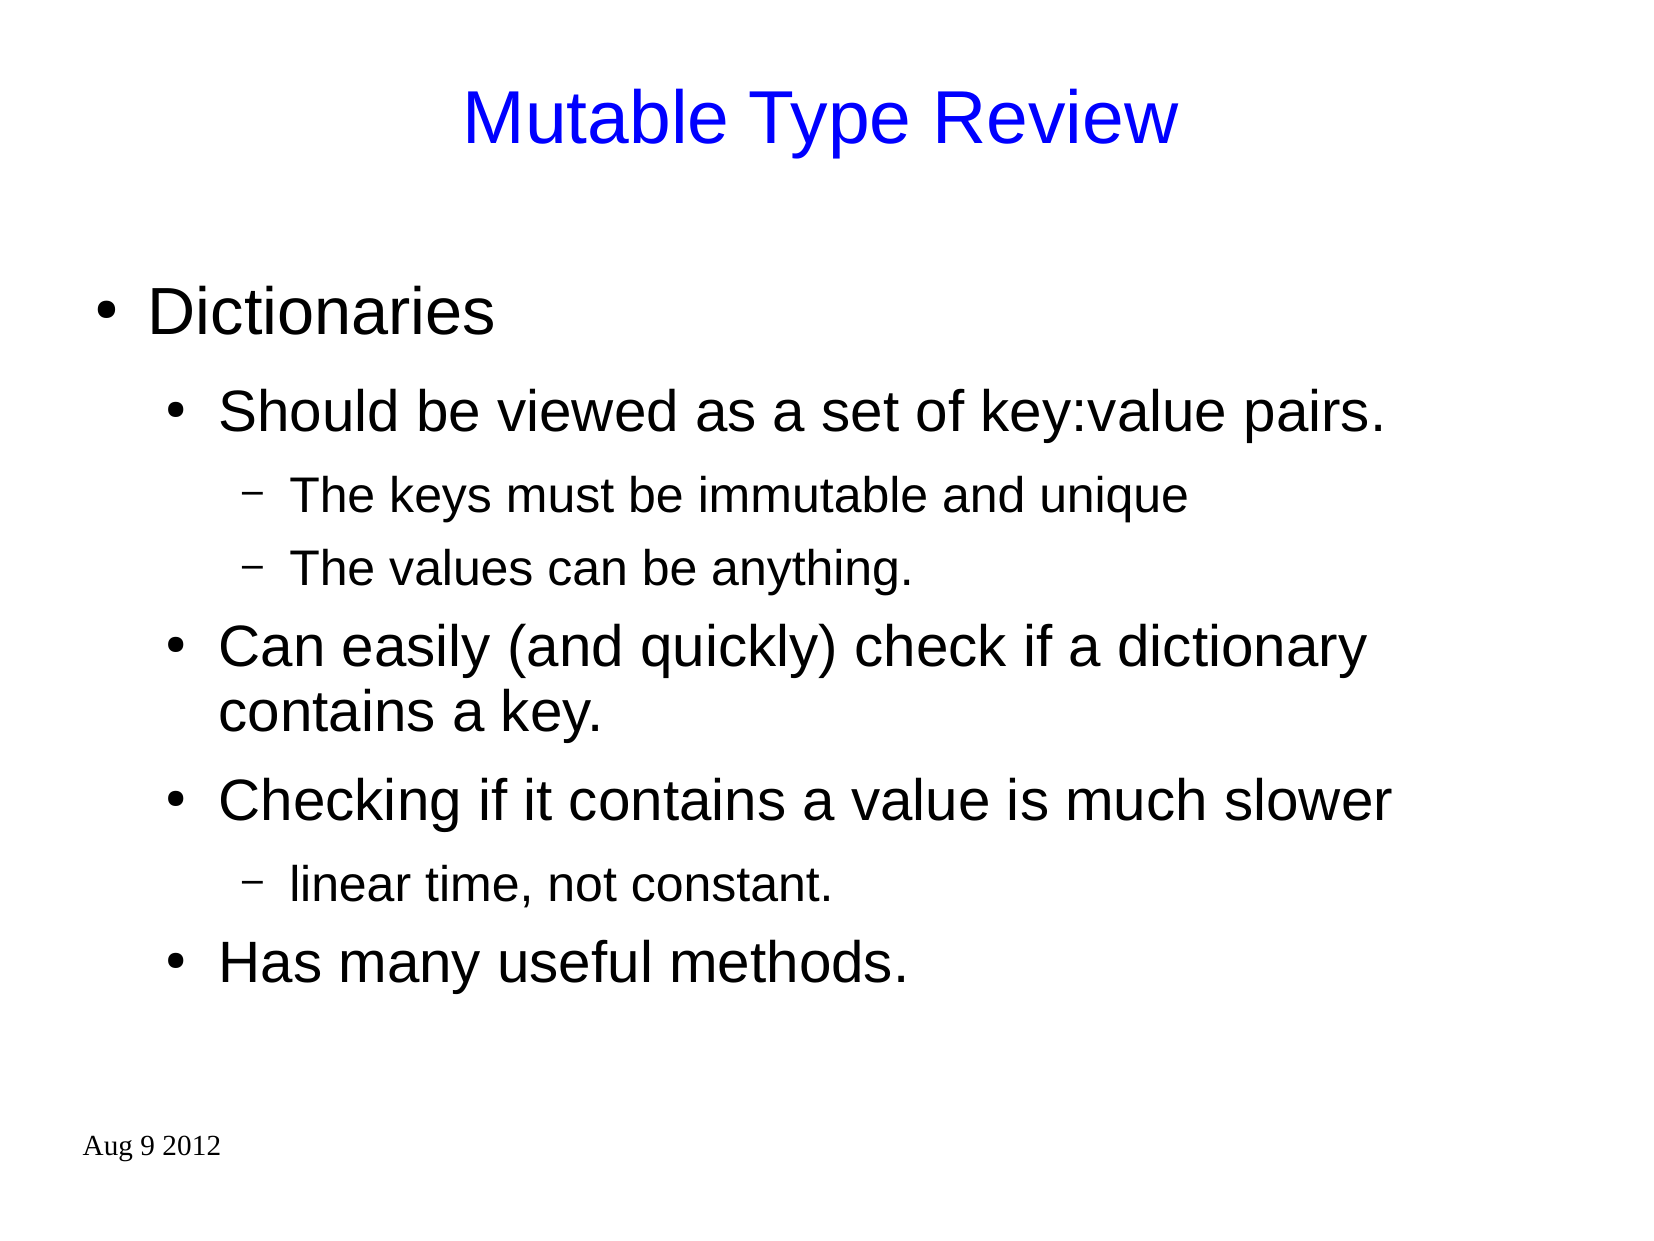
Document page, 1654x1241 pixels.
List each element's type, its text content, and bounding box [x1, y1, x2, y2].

title Mutable Type Review [76, 58, 1565, 178]
list Dictionaries Should be viewed as a set of key:value pairs. The keys must be immutable and unique The values can be anything. Can easily (and quickly) check if a dictionary contains a key. Checking if it contains a value is much slower linear time, not constant. Has many useful methods. [76, 274, 1565, 1093]
